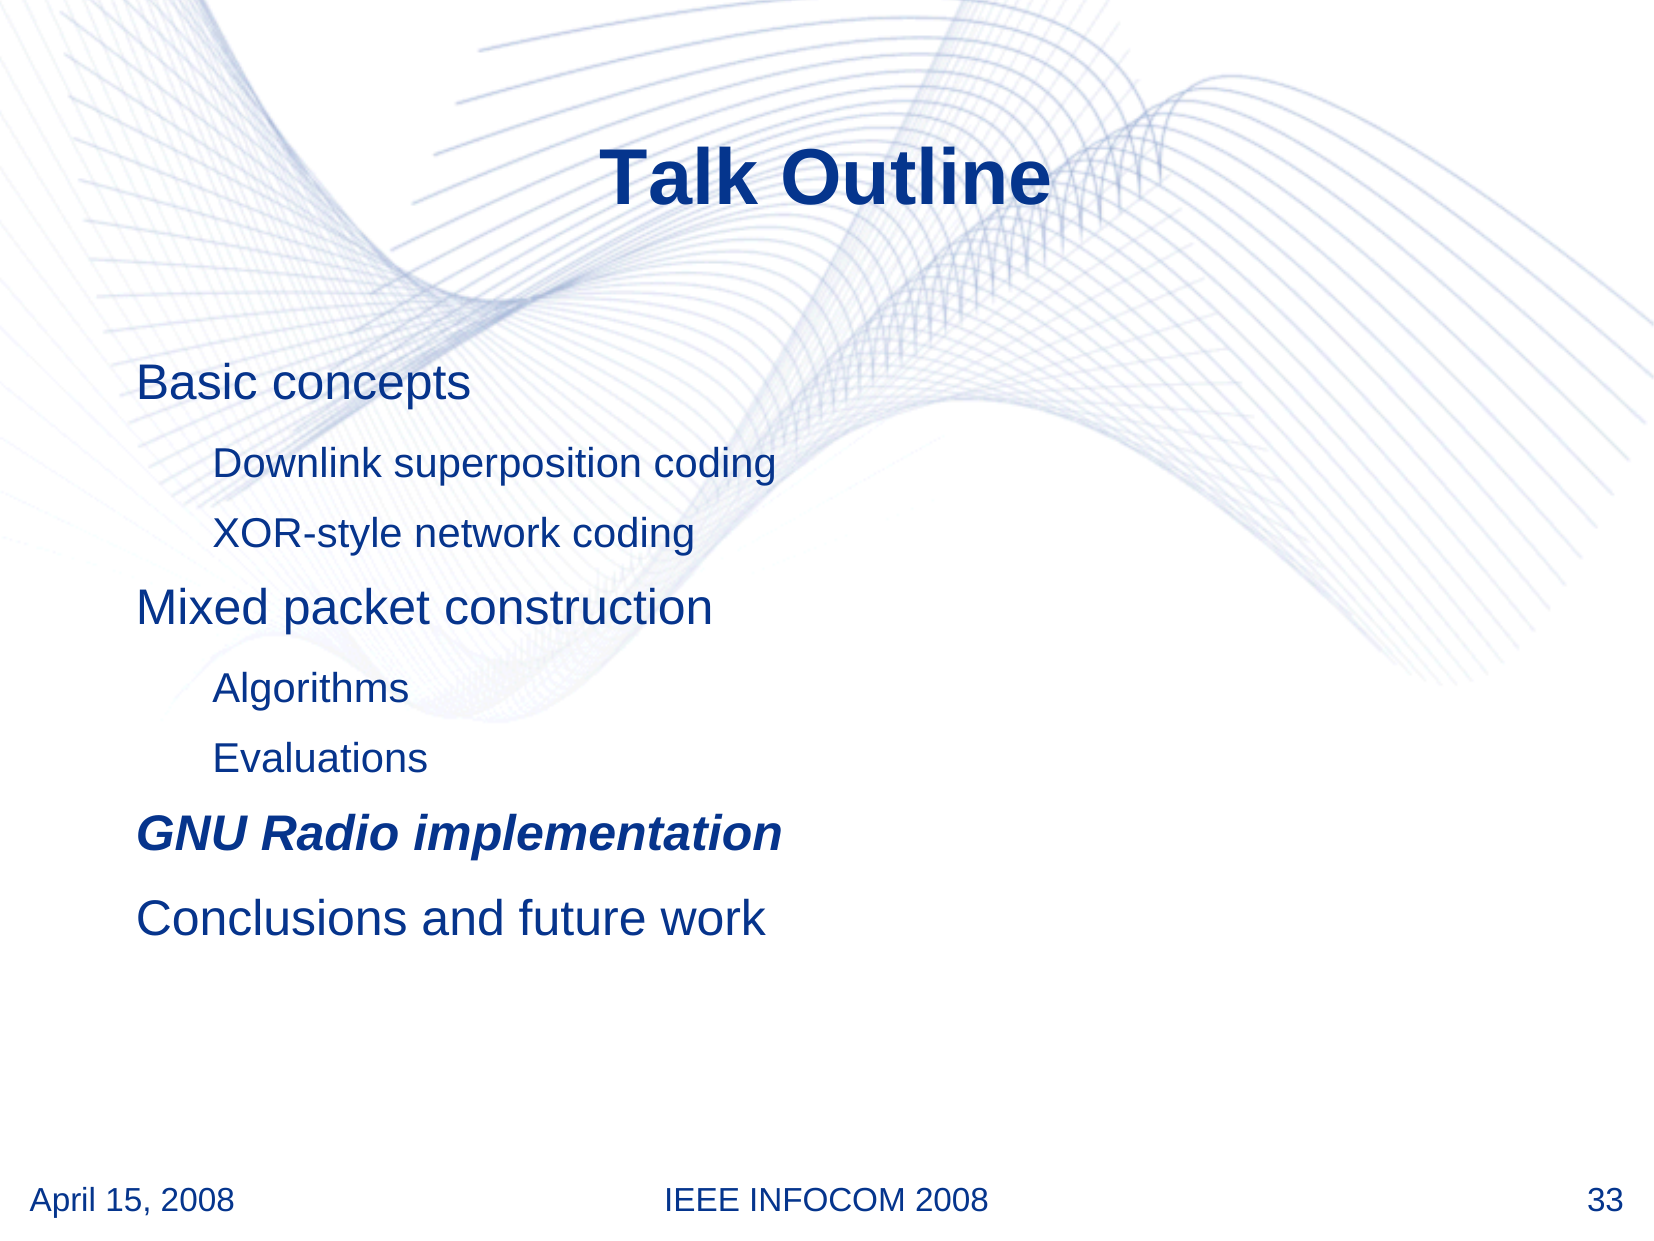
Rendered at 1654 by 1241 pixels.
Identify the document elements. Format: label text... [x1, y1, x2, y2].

picture [0, 0, 1654, 1241]
list Basic concepts Downlink superposition coding XOR-style network coding Mixed packet construction Algorithms Evaluations GNU Radio implementation Conclusions and future work [118, 354, 1536, 1108]
title Talk Outline [118, 66, 1536, 288]
